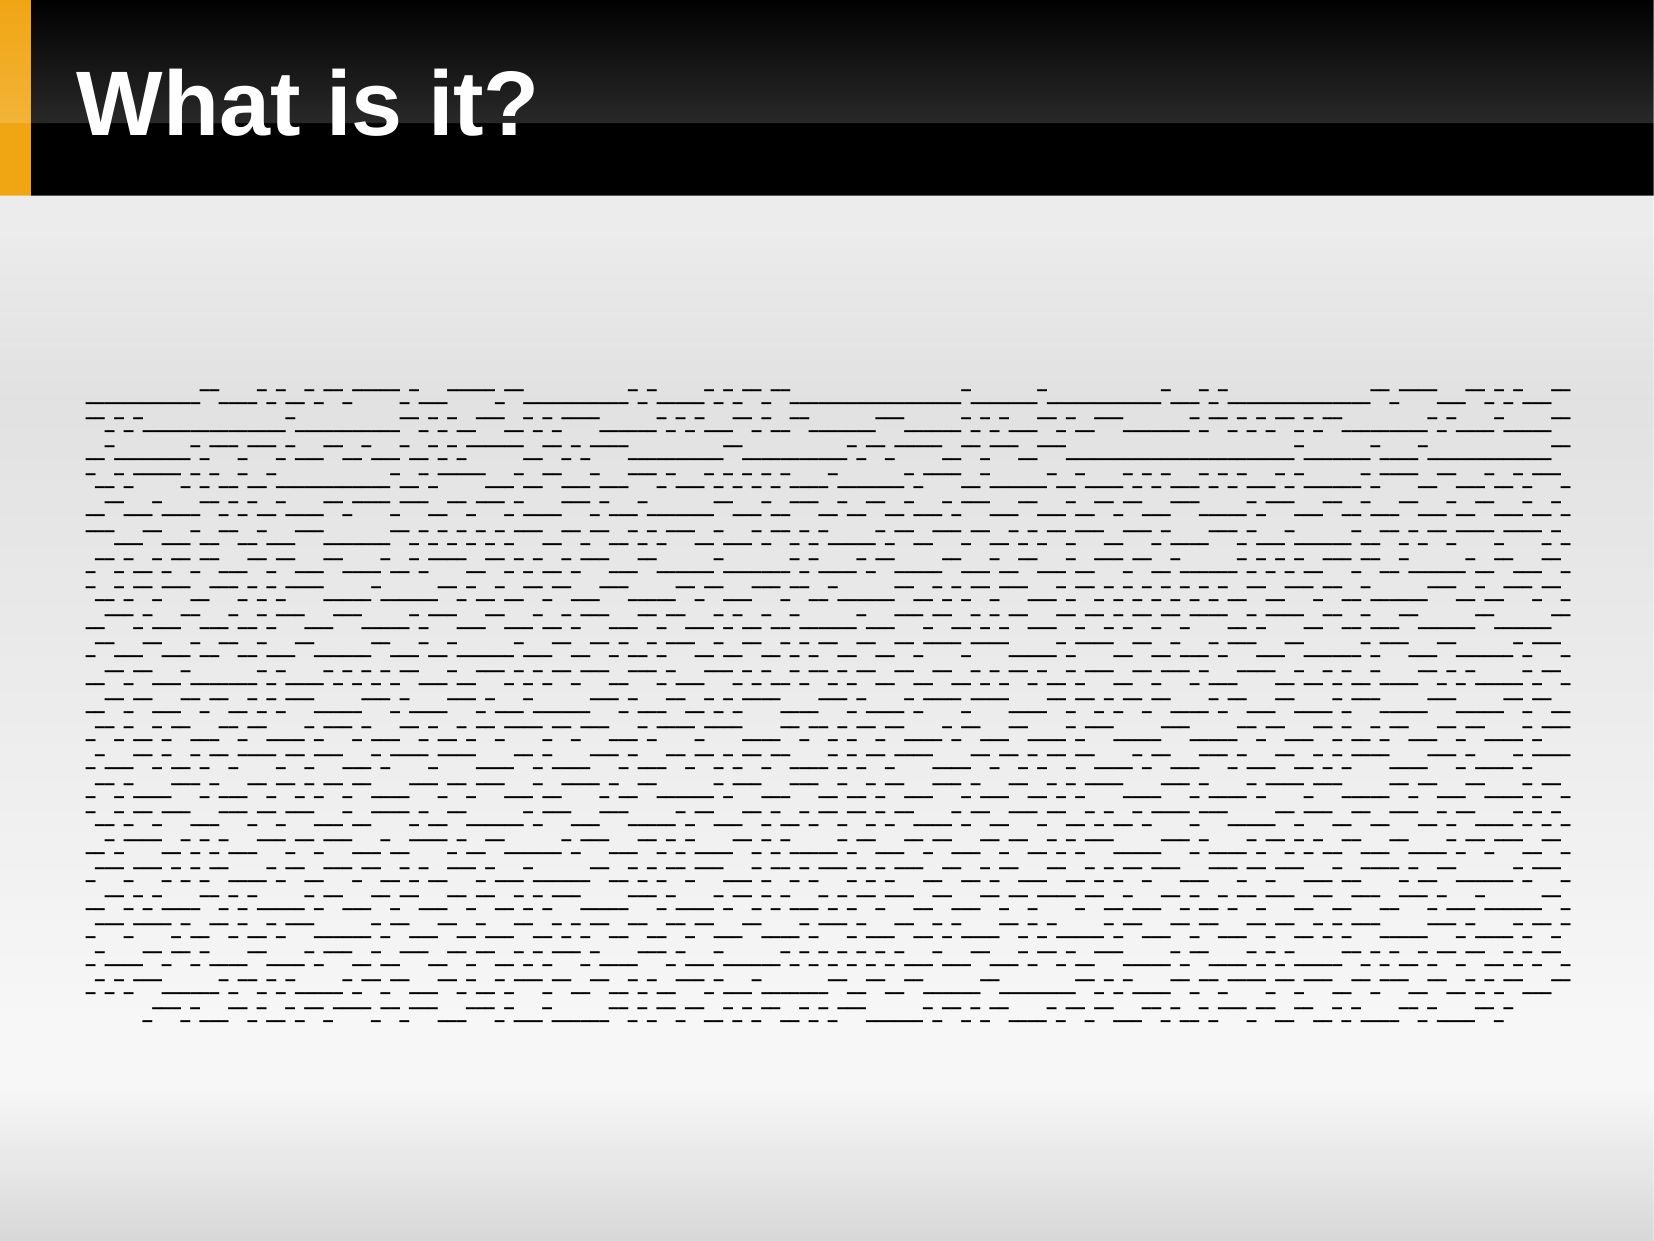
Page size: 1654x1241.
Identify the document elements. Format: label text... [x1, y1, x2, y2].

title What is it? [76, 0, 1565, 208]
picture [0, 0, 1654, 1241]
subtitle ▁▁▁▁▁▁▁▁▁▁▁▁▔▔▁▁▁▁▔▁▔▁▁▔▁▔▔▁▔▔▔▔▔▁▔▁▁▁▔▔▔▔▔▁▔▔▁▁▁▁▁▁▁▁▁▁▁▔▁▔▁▁▁▁▁▔▁▔▁▔▔▁▔▔▁▁▁▁▁▁▁▁▁▁▁▁▁▁▁▁▁▁▔▁▁▁▁▁▁▁▔▁▁▁▁▁▁▁▁▁▁▁▁▔▁▁▁▔▁▔▁▁▁▁▁▁▁▁▁▁▁▁▁▁▁▔▔▁▔▔▔▔▁▁▁▔▔▁▔▁▔▁▁▁▔▔▔▔▁▔▁▔▁▁▁▁▁▁▁▁▁▁▁▁▁▁▁▔▁▁▁▁▁▁▁▁▁▁▁▔▔▁▔▁▔▁▁▔▔▔▁▁▔▁▔▁▔▔▔▔▁▁▁▁▁▁▔▁▔▁▔▁▁▁▔▔▁▔▁▁▔▔▁▁▁▁▁▁▁▔▔▔▁▁▁▁▁▁▔▁▔▁▔▁▁▁▔▔▁▔▁▁▔▔▔▁▁▁▁▁▁▁▔▁▔▔▁▔▁▔▁▔▔▁▔▁▔▔▁▁▁▁▁▁▁▁▁▔▁▔▁▁▁▁▔▁▁▁▁▁▔▔▁▁▔▁▁▁▁▁▁▁▁▔▁▔▔▔▁▔▔▔▁▔▁▁▁▔▔▁▁▔▁▁▁▔▁▁▔▁▔▁▔▔▔▔▔▔▁▁▔▔▁▔▁▔▔▔▔▁▁▁▁▁▁▁▁▁▁▔▔▁▁▁▁▁▁▁▁▁▁▁▔▁▔▔▁▔▔▔▔▔▁▁▔▔▁▔▔▔▁▁▔▔▔▁▁▁▁▁▁▁▁▁▁▁▁▁▁▁▁▁▁▁▁▁▁▁▁▔▁▁▁▁▁▁▁▔▁▁▁▁▔▁▁▁▁▁▁▁▁▁▁▁▁▁▔▔▔▁▁▔▁▔▔▔▔▔▁▔▁▔▁▁▔▁▁▔▁▁▁▁▁▁▁▁▁▁▁▁▔▁▁▔▁▔▔▔▔▔▁▁▁▔▁▁▔▔▁▁▁▔▁▁▁▔▔▔▁▔▁▁▁▔▁▔▁▔▁▔▁▔▁▁▁▁▔▁▁▁▁▁▁▁▔▁▔▔▔▔▁▁▔▁▁▁▁▁▁▔▁▁▔▁▁▁▁▔▁▔▁▔▁▁▁▔▁▔▁▔▁▁▁▔▁▔▁▁▁▁▁▁▔▁▔▔▔▔▁▁▔▔▁▁▁▔▁▁▔▁▔▔▔▁▁▁▔▔▁▁▁▔▁▁▁▁▔▔▁▔▁▔▁▁▔▁▁▁▁▔▔▁▔▔▔▔▁▔▔▔▁▁▔▔▁▔▔▔▁▔▁▁▁▁▔▔▔▁▔▁▁▁▔▁▁▁▁▁▁▁▔▔▁▁▁▔▁▁▔▔▔▁▁▔▁▁▔▔▁▁▔▁▁▁▔▁▔▔▔▁▁▁▔▔▁▁▁▔▁▁▔▔▁▔▔▁▁▁▔▔▔▁▁▁▁▁▔▁▔▔▔▁▁▁▔▔▁▁▔▁▁▁▔▔▁▁▁▔▁▁▔▔▁▁▁▔▁▁▔▁▔▔▔▁▁▁▔▔▁▁▁▔▁▁▔▔▁▁▔▁▁▁▔▔▔▁▁▁▁▁▁▁▔▔▁▔▁▔▁▔▁▔▁▔▁▔▔▔▁▁▔▔▁▔▔▁▁▔▁▔▁▔▔▔▁▁▔▁▁▁▔▁▔▔▁▔▁▔▁▁▁▁▁▔▁▔▔▁▁▔▔▔▁▔▔▁▁▔▁▔▁▔▔▁▔▔▔▁▁▔▔▔▁▔▁▁▁▁▔▔▔▁▔▁▁▁▔▁▁▁▁▁▁▔▁▁▔▔▁▔▁▔▔▁▔▔▔▔▁▔▔▔▔▁▔▁▁▔▔▁▔▁▁▔▁▔▔▁▔▔▁▁▁▔▔▁▔▔▁▁▁▔▔▁▁▁▁▔▁▁▔▁▔▔▔▔▁▁▔▔▁▔▁▔▁▁▔▁▔▔▔▁▁▁▔▔▁▁▁▁▁▁▔▁▁▁▁▁▁▁▔▁▔▁▁▁▁▔▁▔▔▁▁▁▁▁▔▔▁▁▁▔▁▁▔▔▁▁▁▔▁▁▔▔▔▁▔▔▁▁▔▁▁▁▁▁▁▔▁▔▁▔▁▔▁▁▔▔▔▁▔▔▁▁▔▁▁▁▁▁▁▔▁▁▔▔▁▁▁▔▔▁▔▁▁▔▁▔▔▁▔▔▔▁▁▔▔▔▁▔▁▔▁▔▔▔▔▁▁▁▁▁▔▁▁▁▁▁▁▔▔▁▔▁▁▔▁▁▔▔▁▔▔▁▁▁▔▔▔▁▁▁▁▁▔▔▁▔▔▁▁▁▔▔▔▁▔▔▁▁▔▁▁▁▁▁▁▔▔▁▁▔▁▔▁▔▔▁▔▔▔▁▁▁▔▁▔▔▁▔▁▔▁▔▁▔▁▔▁▔▁▔▁▁▔▔▁▁▔▔▔▁▔▔▁▁▔▁▁▁▁▁▁▔▔▔▁▁▔▁▁▔▔▔▁▔▔▁▁▁▔▔▔▁▔▁▁▁▔▔▁▁▁▔▁▁▔▁▔▔▔▁▁▁▔▔▔▁▁▁▁▁▔▁▔▔▔▁▁▁▔▔▁▁▁▔▁▁▔▁▔▔▔▁▁▁▔▔▁▔▔▁▁▁▔▁▔▁▁▔▁▁▔▁▁▁▁▁▁▔▁▁▁▔▔▔▁▔▔▁▁▔▁▔▁▔▔▁▁▁▔▔▁▔▔▁▔▁▔▔▁▔▔▁▔▔▔▔▁▁▔▁▔▔▔▔▁▁▔▔▁▁▔▁▁▁▔▔▁▁▁▁▁▁▔▔▁▁▁▁▁▁▔▔▁▔▔▁▁▁▔▔▁▁▁▔▁▁▔▔▁▁▔▁▁▁▔▔▁▁▁▁▁▁▔▔▁▁▁▔▁▁▔▁▁▁▁▁▁▔▁▁▁▔▔▁▁▔▔▁▔▁▁▔▁▔▔▔▁▁▔▁▁▔▔▁▁▔▁▔▁▔▔▁▁▔▔▁▁▔▔▁▔▔▔▔▁▔▔▔▔▁▁▁▁▁▔▁▔▔▔▔▁▁▔▔▁▁▔▁▁▁▔▁▔▔▔▁▁▁▔▔▁▁▁▁▁▁▔▁▔▔▔▁▁▁▔▔▁▁▁▁▁▁▔▁▔▔▔▁▁▁▔▔▁▔▔▁▁▁▔▁▁▁▁▁▁▁▔▁▔▁▁▁▁▔▁▔▁▔▁▔▁▔▔▁▁▁▔▁▁▔▔▔▁▔▁▔▁▔▔▁▔▔▔▁▁▔▔▔▁▔▁▁▁▔▔▔▁▔▁▔▁▁▔▁▔▔▁▔▁▔▔▁▁▔▔▁▁▔▔▁▁▔▁▔▁▔▔▁▔▁▁▔▁▔▔▔▁▁▔▔▁▔▔▔▁▔▁▁▁▔▔▔▔▁▁▔▁▁▔▁▔▁▁▔▁▁▁▁▔▔▁▔▁▔▁▁▁▁▁▔▁▔▔▁▁▁▔▔▁▔▔▁▁▁▔▔▁▔▔▁▁▔▁▔▁▔▔▔▁▁▁▁▁▔▔▔▁▔▁▁▁▁▔▔▔▁▔▁▁▁▔▁▁▁▁▁▁▔▔▔▁▔▁▁▁▔▔▁▁▔▁▔▁▔▔▔▔▁▁▁▁▔▔▔▁▔▁▁▁▁▔▁▔▔▔▔▁▔▔▔▔▁▁▁▁▔▔▁▔▔▁▔▁▔▔▁▔▔▁▁▁▁▔▁▔▔▁▁▁▔▔▁▁▁▁▔▁▔▔▔▁▁▁▁▁▔▔▔▁▁▁▁▁▔▔▁▔▔▁▁▁▔▔▁▔▁▁▔▁▔▔▁▁▁▔▔▁▔▔▁▁▁▁▔▁▔▔▔▁▔▁▁▁▔▔▁▔▁▁▔▁▔▔▁▔▔▔▔▁▔▔▁▔▔▔▁▁▁▔▁▔▔▔▔▁▔▔▔▔▁▁▁▁▔▔▁▔▔▁▔▁▔▔▁▔▔▁▁▁▁▔▁▔▔▁▁▁▔▔▁▁▁▁▔▁▔▔▔▁▁▁▁▁▔▔▔▁▁▁▁▁▔▔▁▔▔▁▁▁▔▔▁▔▁▁▔▁▔▔▁▁▁▔▔▁▔▔▁▁▁▁▔▁▔▔▔▁▔▁▁▁▔▔▁▔▁▁▔▁▔▔▁▔▔▔▔▁▔▔▁▔▔▔▁▁▁▔▁▔▔▔▔▁▔▔▔▔▁▁▁▁▔▔▁▔▁▁▁▁▔▔▔▁▔▁▁▁▔▔▁▔▔▁▔▁▔▔▁▔▔▁▁▁▁▔▁▔▁▔▔▁▔▔▔▔▁▁▁▁▔▔▁▔▔▁▔▁▔▔▁▔▔▁▁▁▁▔▁▔▔▁▁▁▔▔▔▁▔▁▁▁▔▔▁▁▔▁▔▁▔▔▔▔▁▁▁▁▔▔▔▁▔▁▁▁▁▔▁▔▔▔▔▁▔▔▁▔▁▁▁▁▔▔▔▁▔▁▁▁▔▔▁▔▔▁▔▁▔▔▁▔▔▁▁▁▁▔▔▔▁▔▔▁▔▔▔▁▁▁▔▁▁▔▔▔▔▁▔▁▁▔▔▁▁▁▁▁▁▔▁▔▔▔▁▁▁▔▔▔▁▁▔▁▁▔▁▔▔▁▁▁▔▔▔▁▔▁▁▁▔▔▁▁▔▁▔▁▔▔▔▔▁▁▁▁▔▔▔▁▔▁▁▁▁▔▁▔▔▔▔▁▔▔▔▁▁▁▁▁▔▔▁▔▔▁▁▁▔▔▁▁▁▁▔▁▔▔▁▔▁▁▔▁▔▔▁▔▔▔▁▁▁▔▔▔▁▔▔▁▔▔▔▁▁▁▔▁▁▔▔▔▔▁▔▁▁▔▔▁▁▁▁▁▁▔▁▔▔▔▁▁▁▔▔▔▁▁▁▁▁▔▁▔▔▁▁▁▔▔▁▔▁▁▔▁▔▔▁▔▔▁▔▁▔▔▁▁▁▁▔▁▔▔▁▁▔▔▔▁▔▔▁▁▔▁▔▁▁▔▁▔▔▔▔▁▔▔▔▁▁▁▁▁▔▔▁▔▔▔▁▁▔▔▁▁▔▔▔▁▁▔▁▔▔▁▁▁▁▔▁▔▁▔▁▁▁▔▁▔▔▔▔▁▁▔▁▔▁▔▁▁▁▔▔▔▁▔▔▁▔▔▔▁▁▁▔▁▁▔▔▔▔▁▔▁▁▔▔▁▁▁▁▁▁▔▁▔▔▔▁▁▁▔▔▁▔▁▔▁▁▁▁▔▔▁▔▁▔▁▁▁▁▁▔▁▔▔▁▁▁▔▔▁▔▔▁▁▁▔▔▁▔▔▁▁▔▁▔▁▔▔▔▁▁▁▁▁▔▔▔▁▔▁▁▁▁▔▁▔▔▁▔▁▔▁▁▔▔▁▁▁▔▔▁▁▁▁▔▁▔▔▁▔▔▔▁▁▔▔▁▁▔▔▔▁▔▔▔▁▔▁▔▁▔▔▁▁▁▁▔▁▔▔▁▁▔▔▔▁▔▔▁▁▔▁▔▁▁▔▔▔▁▔▁▁▁▔▁▁▁▁▁▁▔▔▁▁▔▁▔▁▔▔▁▔▔▔▁▁▁▔▁▔▔▁▔▁▔▔▔▁▔▁▔▁▔▔▔▁▁▔▔▁▁▔▁▔▔▁▁▁▔▔▁▁▔▁▔▁▔▔▁▔▔▔▁▁▁▔▔▔▁▔▔▁▔▔▔▁▁▁▔▁▁▔▔▔▔▁▔▁▁▔▔▁▁▁▁▁▁▔▁▔▔▔▁▁▁▔▔▁▔▁▔▁▁▁▁▔▔▁▔▁▔▁▁▁▁▁▔▁▔▔▁▁▁▔▔▁▔▔▁▁▁▔▔▁▔▔▁▁▔▁▔▁▔▔▔▁▁▁▁▁▔▔▔▁▔▁▁▁▁▔▁▔▔▁▔▁▔▁▁▁▔▁▔▁▔▔▁▔▔▔▁▁▔▔▁▁▁▔▔▁▔▔▁▔▔▔▔▁▔▔▁▁▔▁▁▁▔▔▁▔▁▁▔▁▔▔▁▔▔▔▁▁▔▔▁▁▔▔▔▁▁▔▔▔▁▔▁▁▁▔▁▁▁▁▁▁▔▔▁▁▔▔▔▁▔▔▔▔▁▔▁▁▔▔▁▔▁▁▔▁▔▔▔▁▁▁▁▁▁▔▁▔▔▁▁▁▔▔▁▁▔▁▁▁▔▔▁▁▔▁▔▁▔▔▁▁▔▔▁▁▔▔▁▔▔▁▁▁▔▔▁▁▁▁▔▁▔▔▔▁▔▁▁▁▔▔▁▁▔▁▔▁▁▁▁▔▔▁▔▁▔▁▁▁▁▁▔▁▔▔▁▁▁▔▔▁▔▔▁▁▁▔▔▁▔▔▁▁▔▁▔▁▔▔▔▁▁▁▁▁▔▔▔▁▔▁▁▁▁▔▁▔▔▁▔▁▔▁▁▁▁▔▔▁▔▔▁▔▁▁▁▁▔▔▁▁▁▁▔▁▔▔▔▁▁▔▁▁▔▔▔▁▁▔▔▁▔▔▁▁▔▁▔▁▔▔▔▁▔▁▁▁▁▔▔▔▁▔▁▁▁▔▁▁▁▁▁▁▔▁▔▁▔▁▔▁▔▁▔▁▔▁▁▁▔▁▁▁▔▔▁▁▁▔▁▔▔▁▔▁▁▔▔▔▁▁▁▁▁▔▁▔▔▁▁▁▁▔▁▔▁▔▁▁▁▁▁▔▔▁▔▁▔▁▁▔▁▔▔▁▔▔▁▁▔▁▔▁▔▔▁▁▔▁▔▁▔▔▔▁▁▁▁▁▁▔▁▔▔▁▔▁▔▁▁▁▁▁▔▁▔▔▁▔▔▁▁▁▔▔▁▔▁▁▔▁▔▔▔▁▔▔▁▁▔▔▁▁▔▁▔▁▁▔▔▔▁▔▁▁▁▔▁▁▁▁▁▁▁▔▔▁▁▔▔▁▁▔▔▁▁▁▁▁▁▔▔▁▁▁▁▁▁▁▁▔▔▁▔▁▔▁▁▁▁▔▔▁▔▔▁▔▔▔▔▁▔▔▁▔▔▔▁▁▔▔▁▔▔▔▁▁▔▔▁▁▔▁▔▁▔▔▁▁▁▔▔▁▔▔▔▁▔▁▁▁▔▔▁▔▁▁▔▁▔▔▁▔▔▔▔▁▔▔▁▔▔▔▁▁▁▔▔▔▁▔▁▁▁▔▁▁▁▁▁▁▔▔▁▔▁▔▔▁▔▔▁▁▔▁▔▁▔▔▁▁▔▁▔▁▔▔▔▁▁▁▁▁▁▔▁▔▔▁▔▁▔▔▁▁▁▁▔▁▔▔▁▔▔▁▁▁▔▔▁▔▁▁▔▁▔▔▔▁▔▔▁▁▔▔▁▁▔▁▔▁▁▁▁▔▔▁▔▁▁▁▁▔▔▁▔ [82, 276, 1571, 1122]
